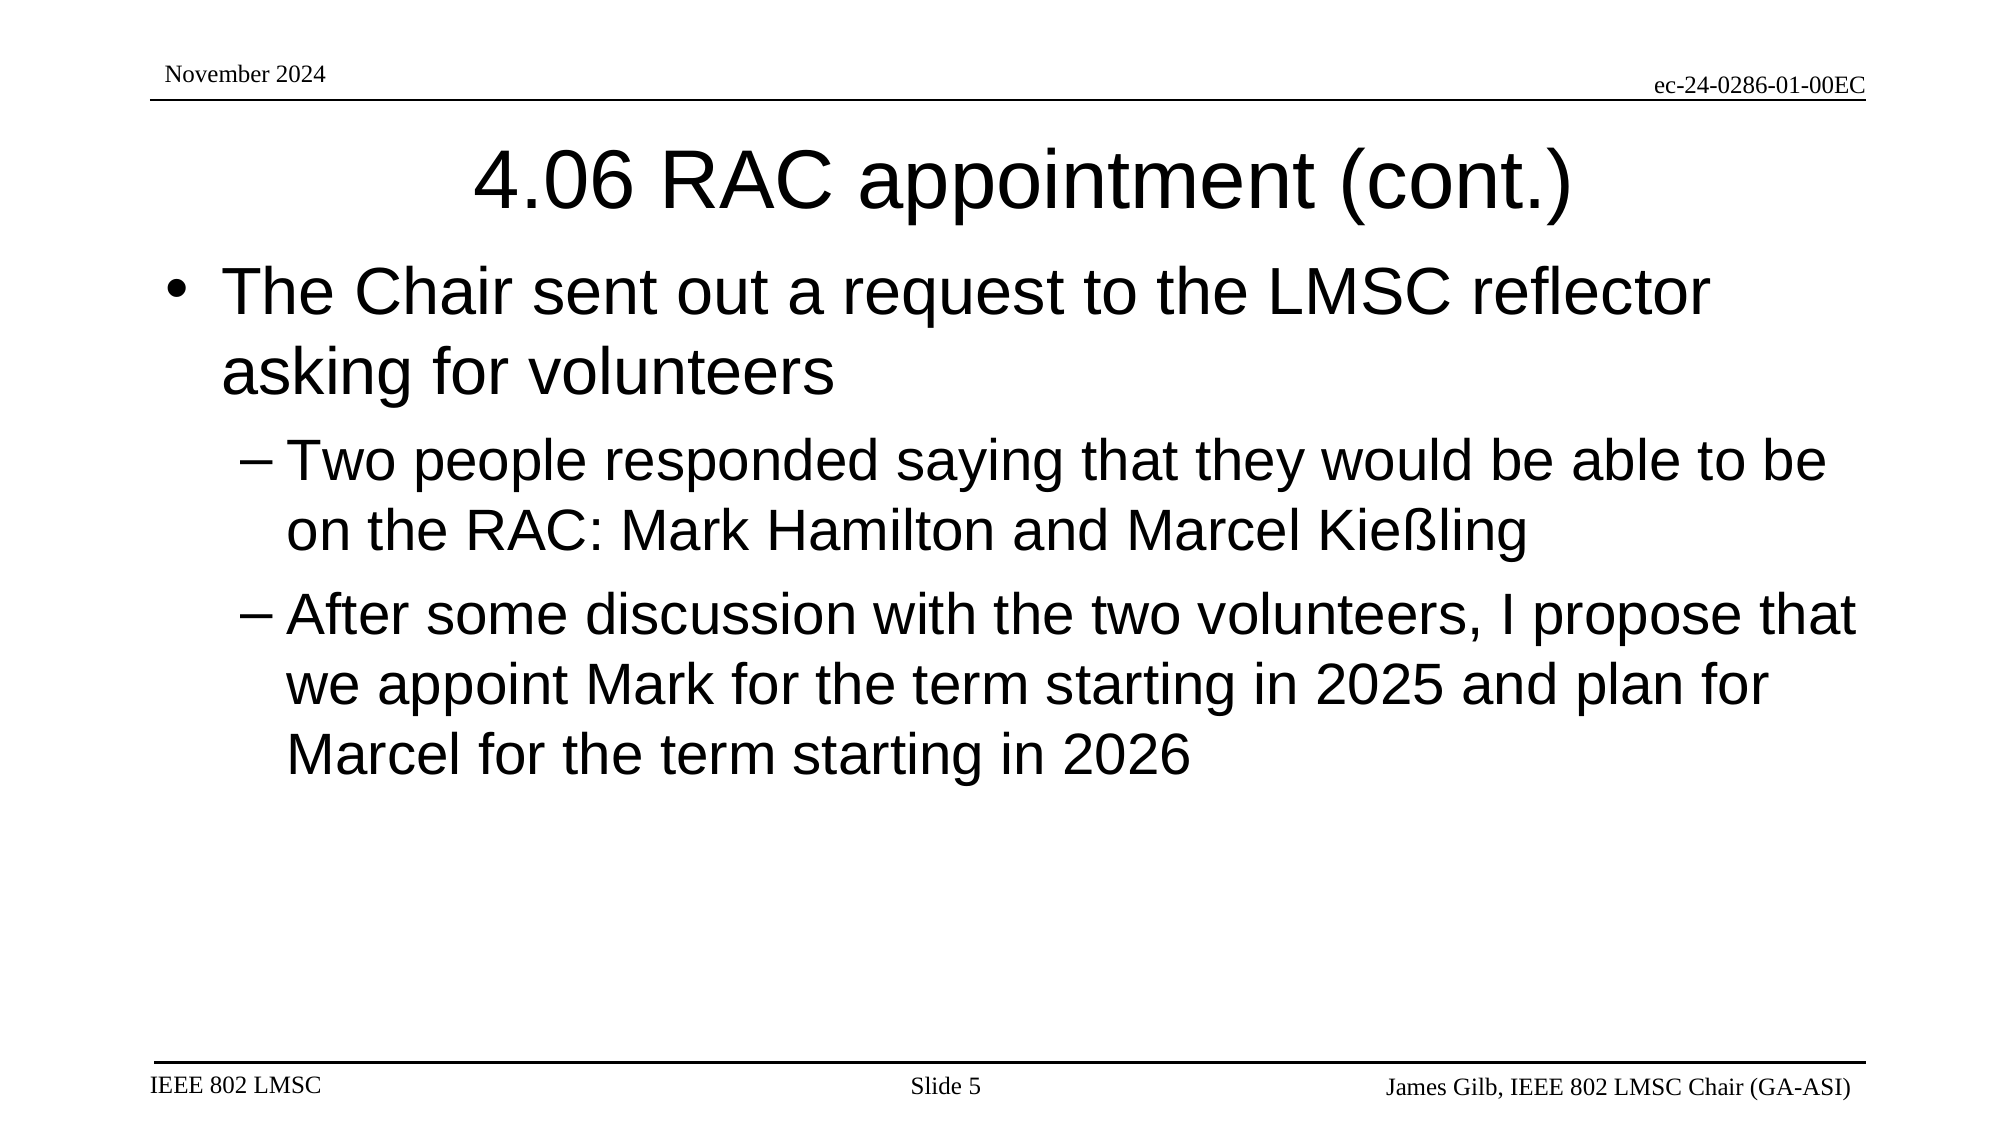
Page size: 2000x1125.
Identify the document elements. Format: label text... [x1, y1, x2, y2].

list The Chair sent out a request to the LMSC reflector asking for volunteers Two people responded saying that they would be able to be on the RAC: Mark Hamilton and Marcel Kießling After some discussion with the two volunteers, I propose that we appoint Mark for the term starting in 2025 and plan for Marcel for the term starting in 2026 [149, 239, 1900, 1051]
title 4.06 RAC appointment (cont.) [149, 112, 1900, 238]
